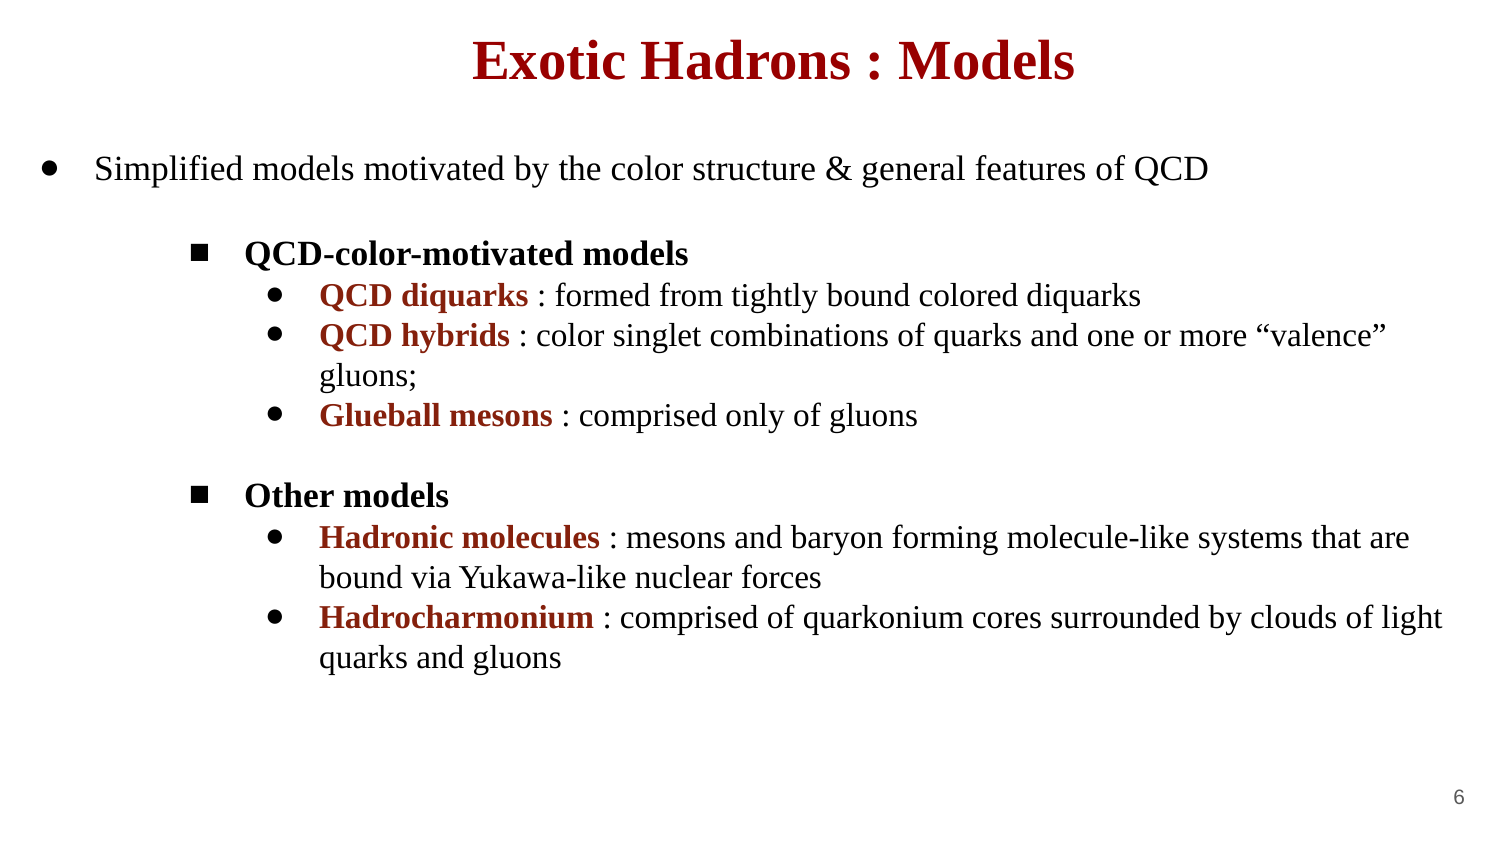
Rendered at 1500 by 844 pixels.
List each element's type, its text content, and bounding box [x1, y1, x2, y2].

title Exotic Hadrons : Models [51, 7, 1449, 102]
slide_number <number> [1389, 764, 1480, 830]
text_box Simplified models motivated by the color structure & general features of QCD QCD-color-motivated models QCD diquarks : formed from tightly bound colored diquarks QCD hybrids : color singlet combinations of quarks and one or more “valence” gluons; Glueball mesons : comprised only of gluons Other models Hadronic molecules : mesons and baryon forming molecule-like systems that are bound via Yukawa-like nuclear forces Hadrocharmonium : comprised of quarkonium cores surrounded by clouds of light quarks and gluons [4, 130, 1496, 714]
